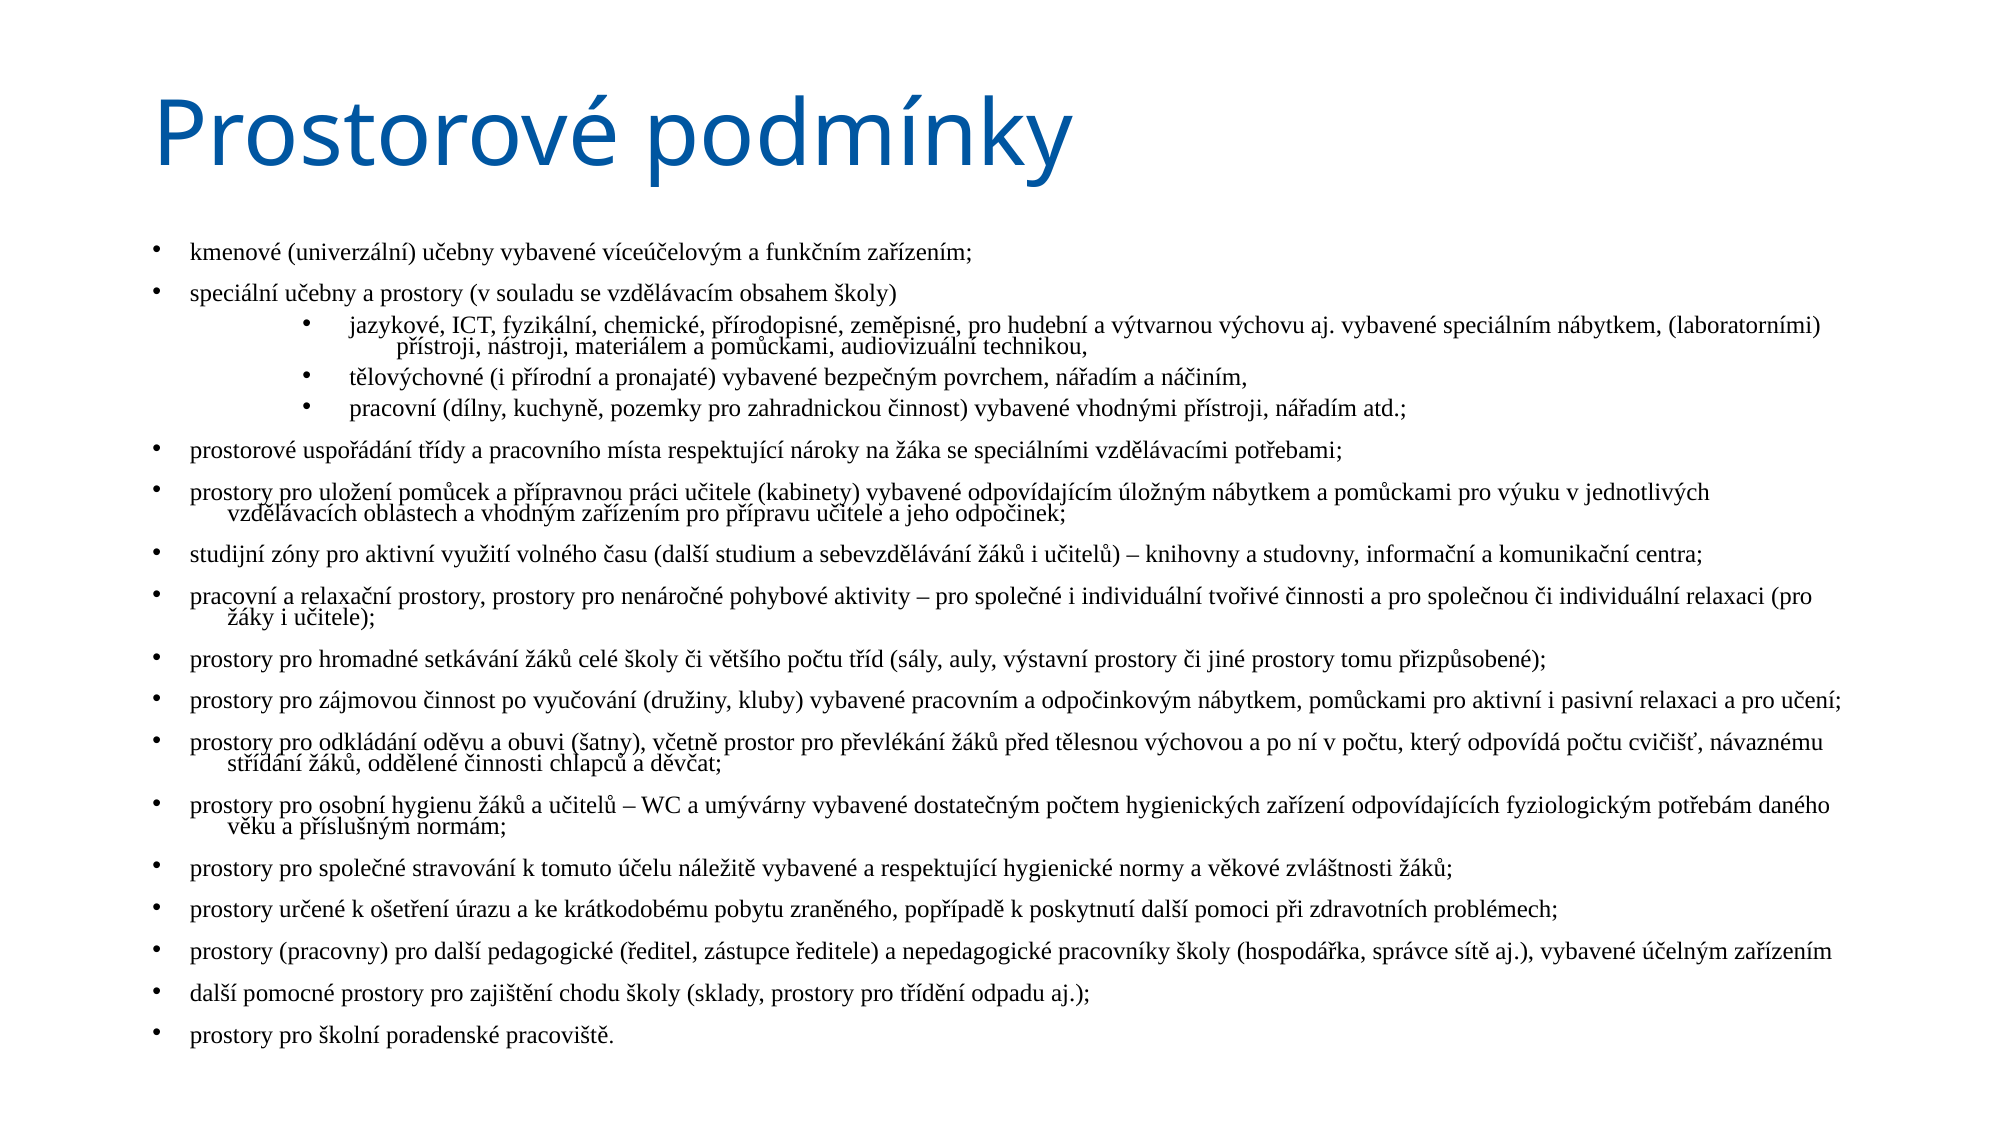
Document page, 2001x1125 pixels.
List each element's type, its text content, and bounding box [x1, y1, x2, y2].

list kmenové (univerzální) učebny vybavené víceúčelovým a funkčním zařízením; speciální učebny a prostory (v souladu se vzdělávacím obsahem školy) jazykové, ICT, fyzikální, chemické, přírodopisné, zeměpisné, pro hudební a výtvarnou výchovu aj. vybavené speciálním nábytkem, (laboratorními) přístroji, nástroji, materiálem a pomůckami, audiovizuální technikou, tělovýchovné (i přírodní a pronajaté) vybavené bezpečným povrchem, nářadím a náčiním, pracovní (dílny, kuchyně, pozemky pro zahradnickou činnost) vybavené vhodnými přístroji, nářadím atd.; prostorové uspořádání třídy a pracovního místa respektující nároky na žáka se speciálními vzdělávacími potřebami; prostory pro uložení pomůcek a přípravnou práci učitele (kabinety) vybavené odpovídajícím úložným nábytkem a pomůckami pro výuku v jednotlivých vzdělávacích oblastech a vhodným zařízením pro přípravu učitele a jeho odpočinek; studijní zóny pro aktivní využití volného času (další studium a sebevzdělávání žáků i učitelů) – knihovny a studovny, informační a komunikační centra; pracovní a relaxační prostory, prostory pro nenáročné pohybové aktivity – pro společné i individuální tvořivé činnosti a pro společnou či individuální relaxaci (pro žáky i učitele); prostory pro hromadné setkávání žáků celé školy či většího počtu tříd (sály, auly, výstavní prostory či jiné prostory tomu přizpůsobené); prostory pro zájmovou činnost po vyučování (družiny, kluby) vybavené pracovním a odpočinkovým nábytkem, pomůckami pro aktivní i pasivní relaxaci a pro učení; prostory pro odkládání oděvu a obuvi (šatny), včetně prostor pro převlékání žáků před tělesnou výchovou a po ní v počtu, který odpovídá počtu cvičišť, návaznému střídání žáků, oddělené činnosti chlapců a děvčat; prostory pro osobní hygienu žáků a učitelů – WC a umývárny vybavené dostatečným počtem hygienických zařízení odpovídajících fyziologickým potřebám daného věku a příslušným normám; prostory pro společné stravování k tomuto účelu náležitě vybavené a respektující hygienické normy a věkové zvláštnosti žáků; prostory určené k ošetření úrazu a ke krátkodobému pobytu zraněného, popřípadě k poskytnutí další pomoci při zdravotních problémech; prostory (pracovny) pro další pedagogické (ředitel, zástupce ředitele) a nepedagogické pracovníky školy (hospodářka, správce sítě aj.), vybavené účelným zařízením další pomocné prostory pro zajištění chodu školy (sklady, prostory pro třídění odpadu aj.); prostory pro školní poradenské pracoviště. [137, 235, 1863, 1109]
title Prostorové podmínky [137, 59, 1863, 213]
